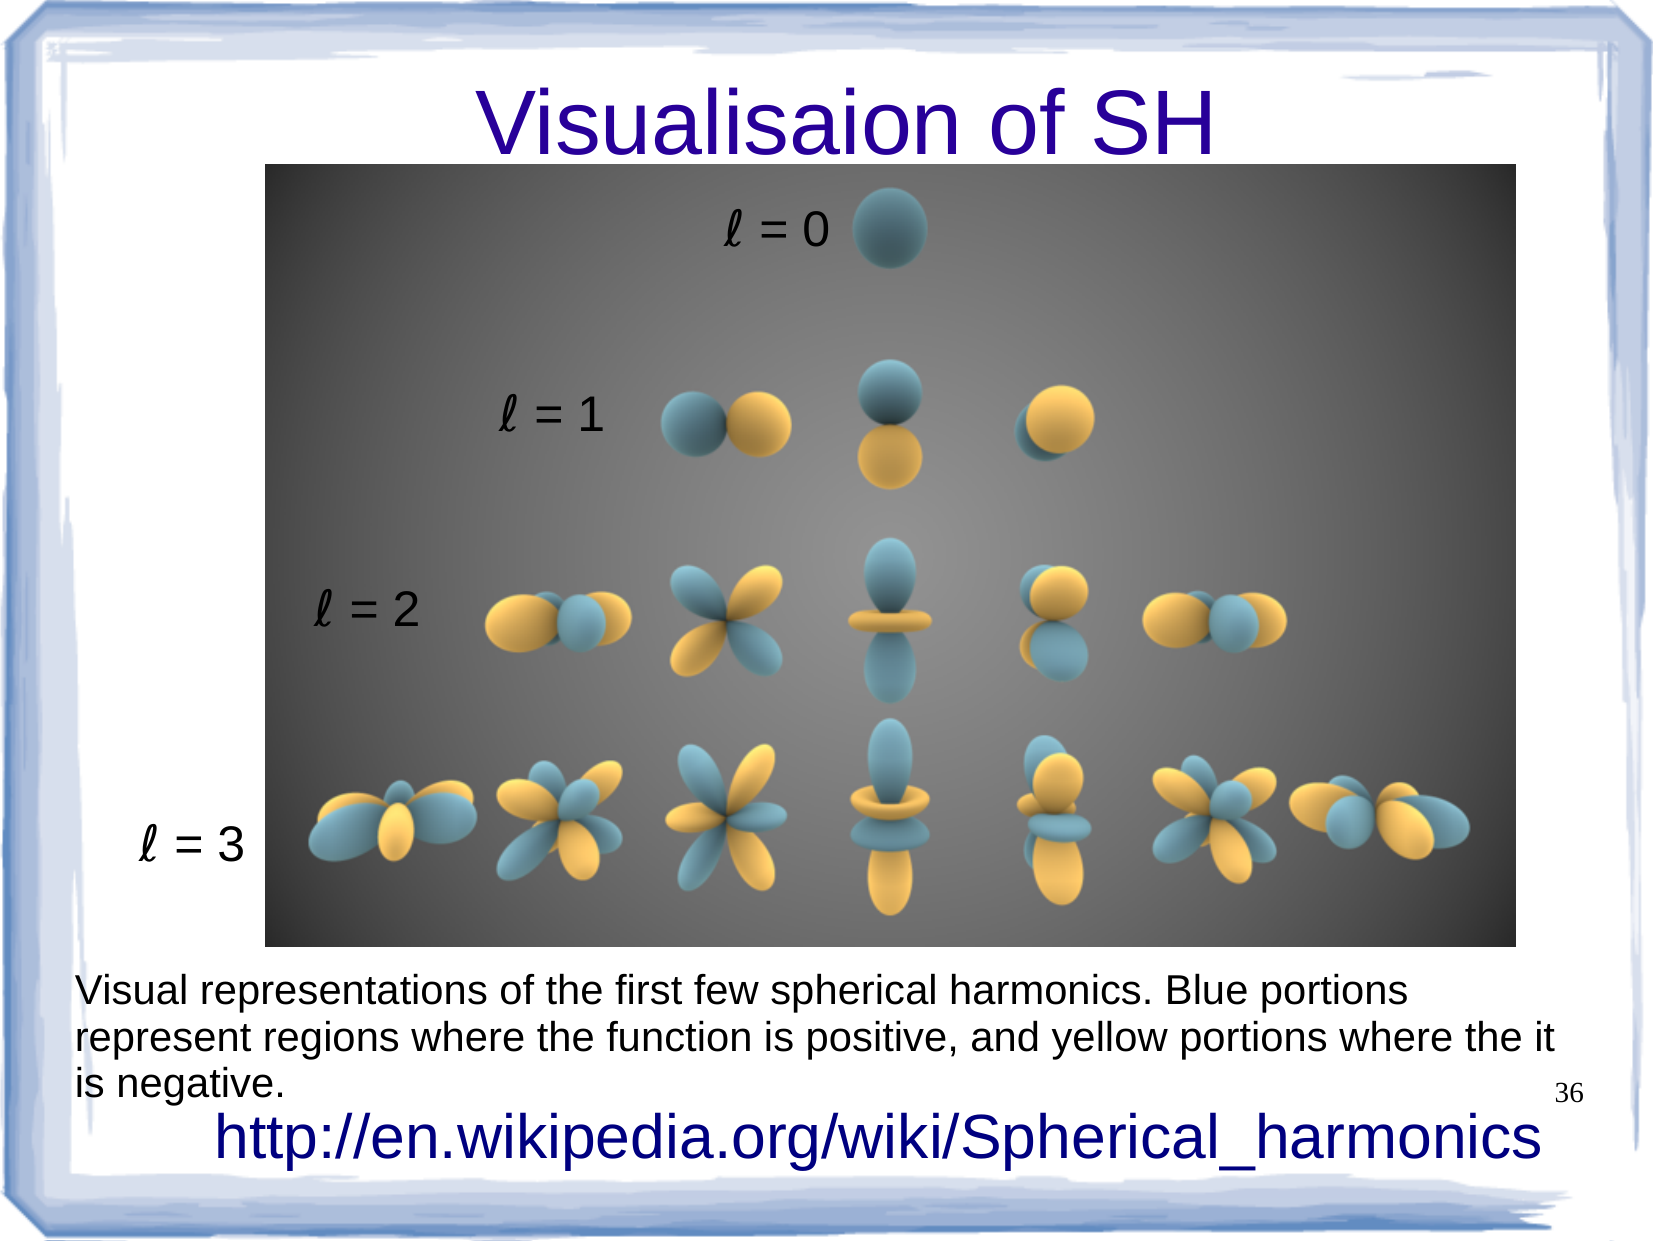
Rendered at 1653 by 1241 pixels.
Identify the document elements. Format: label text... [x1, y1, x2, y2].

text_box http://en.wikipedia.org/wiki/Spherical_harmonics [200, 1115, 1561, 1216]
text_box ℓ = 3 [124, 810, 286, 881]
text_box ℓ = 2 [300, 574, 461, 646]
text_box ℓ = 1 [484, 379, 646, 451]
picture [0, 0, 1653, 1241]
text_box ℓ = 0 [709, 194, 871, 346]
text_box Visual representations of the first few spherical harmonics. Blue portions represent regions where the function is positive, and yellow portions where the it is negative. [60, 960, 1603, 1115]
title Visualisaion of SH [105, 21, 1589, 226]
